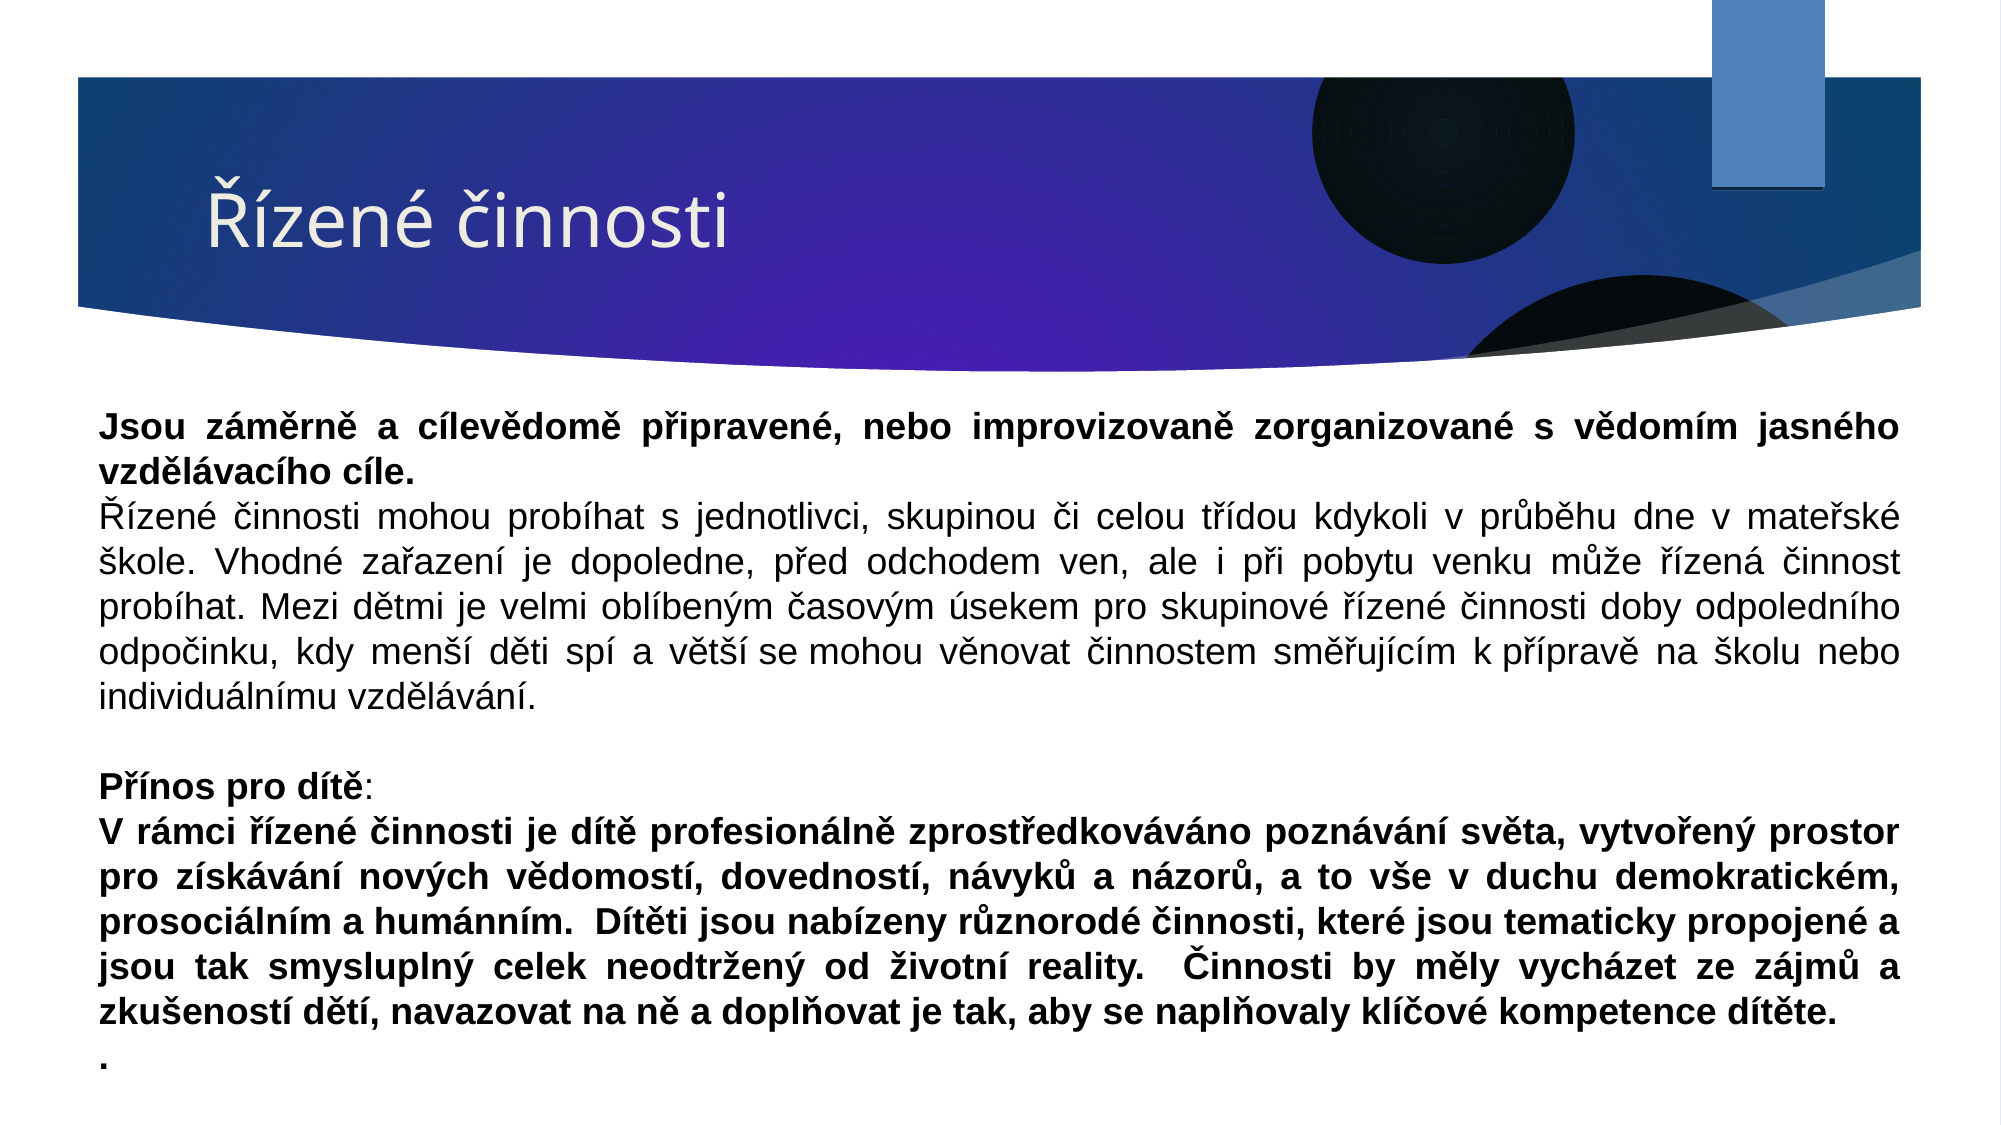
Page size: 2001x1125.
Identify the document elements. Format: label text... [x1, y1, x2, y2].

title Řízené činnosti [189, 159, 1627, 276]
text_box Jsou záměrně a cílevědomě připravené, nebo improvizovaně zorganizované s vědomím jasného vzdělávacího cíle. Řízené činnosti mohou probíhat s jednotlivci, skupinou či celou třídou kdykoli v průběhu dne v mateřské škole. Vhodné zařazení je dopoledne, před odchodem ven, ale i při pobytu venku může řízená činnost probíhat. Mezi dětmi je velmi oblíbeným časovým úsekem pro skupinové řízené činnosti doby odpoledního odpočinku, kdy menší děti spí a větší se mohou věnovat činnostem směřujícím k přípravě na školu nebo individuálnímu vzdělávání. Přínos pro dítě: V rámci řízené činnosti je dítě profesionálně zprostředkováváno poznávání světa, vytvořený prostor pro získávání nových vědomostí, dovedností, návyků a názorů, a to vše v duchu demokratickém, prosociálním a humánním. Dítěti jsou nabízeny různorodé činnosti, které jsou tematicky propojené a jsou tak smysluplný celek neodtržený od životní reality. Činnosti by měly vycházet ze zájmů a zkušeností dětí, navazovat na ně a doplňovat je tak, aby se naplňovaly klíčové kompetence dítěte. . [83, 394, 1917, 1091]
